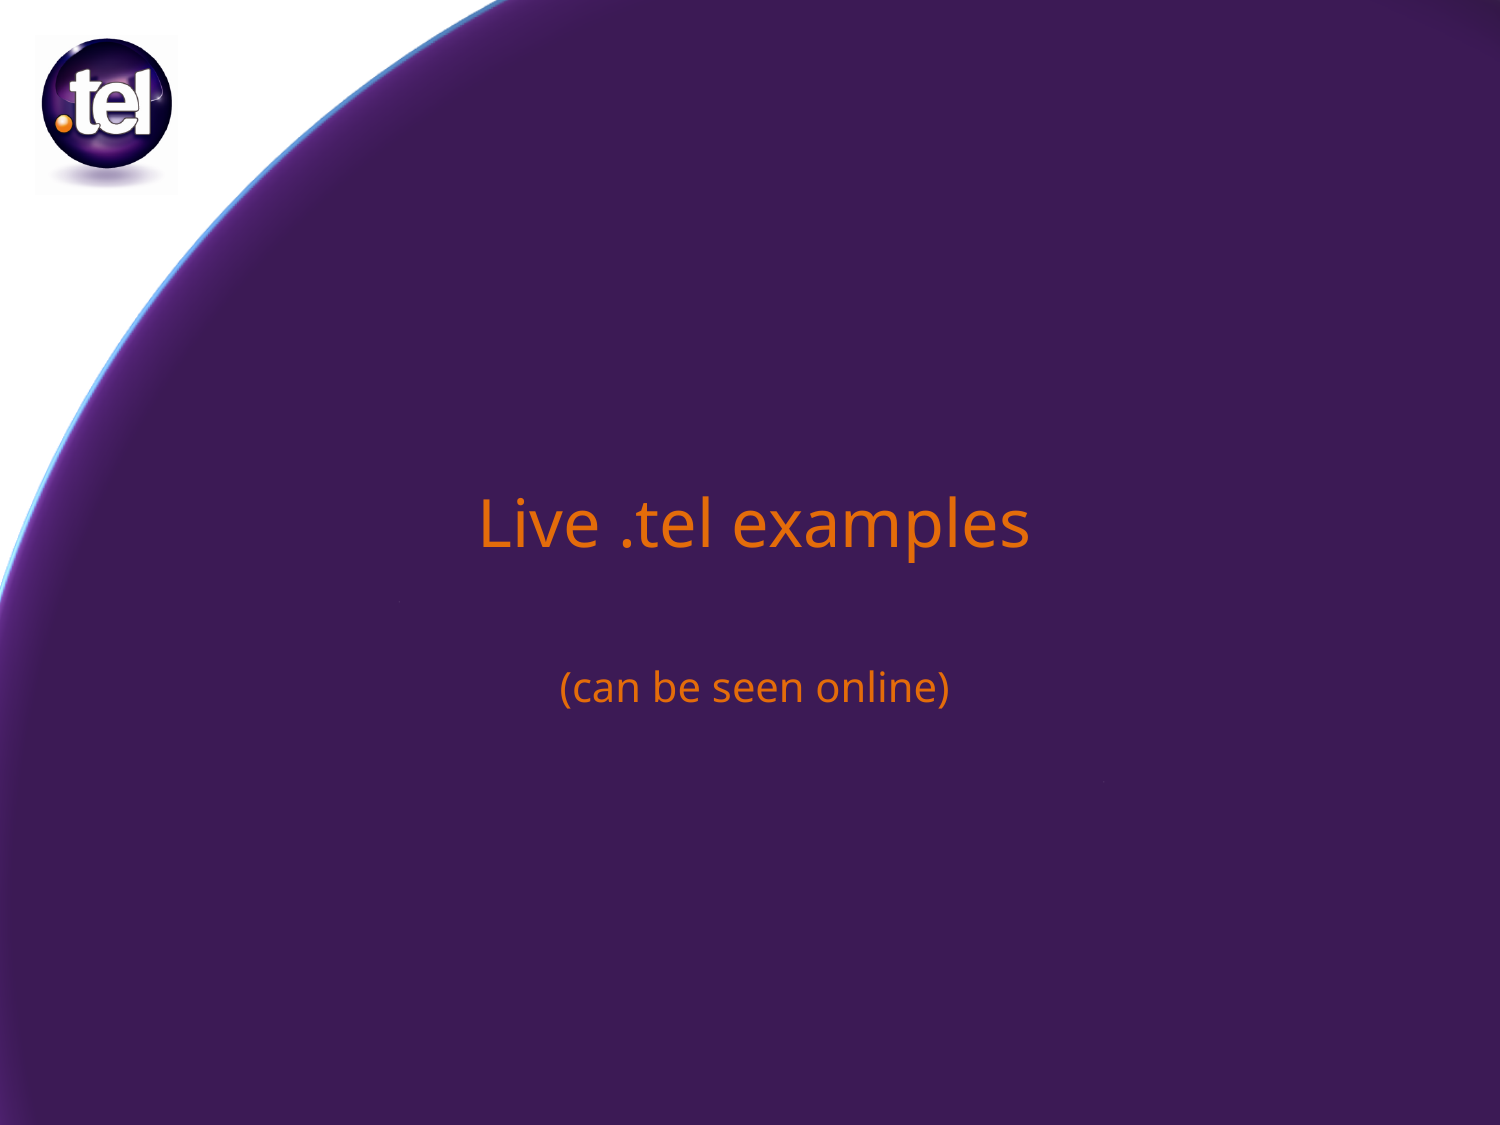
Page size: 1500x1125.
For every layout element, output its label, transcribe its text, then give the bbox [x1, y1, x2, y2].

title Live .tel examples (can be seen online) [117, 474, 1393, 717]
picture [0, 0, 1500, 1125]
